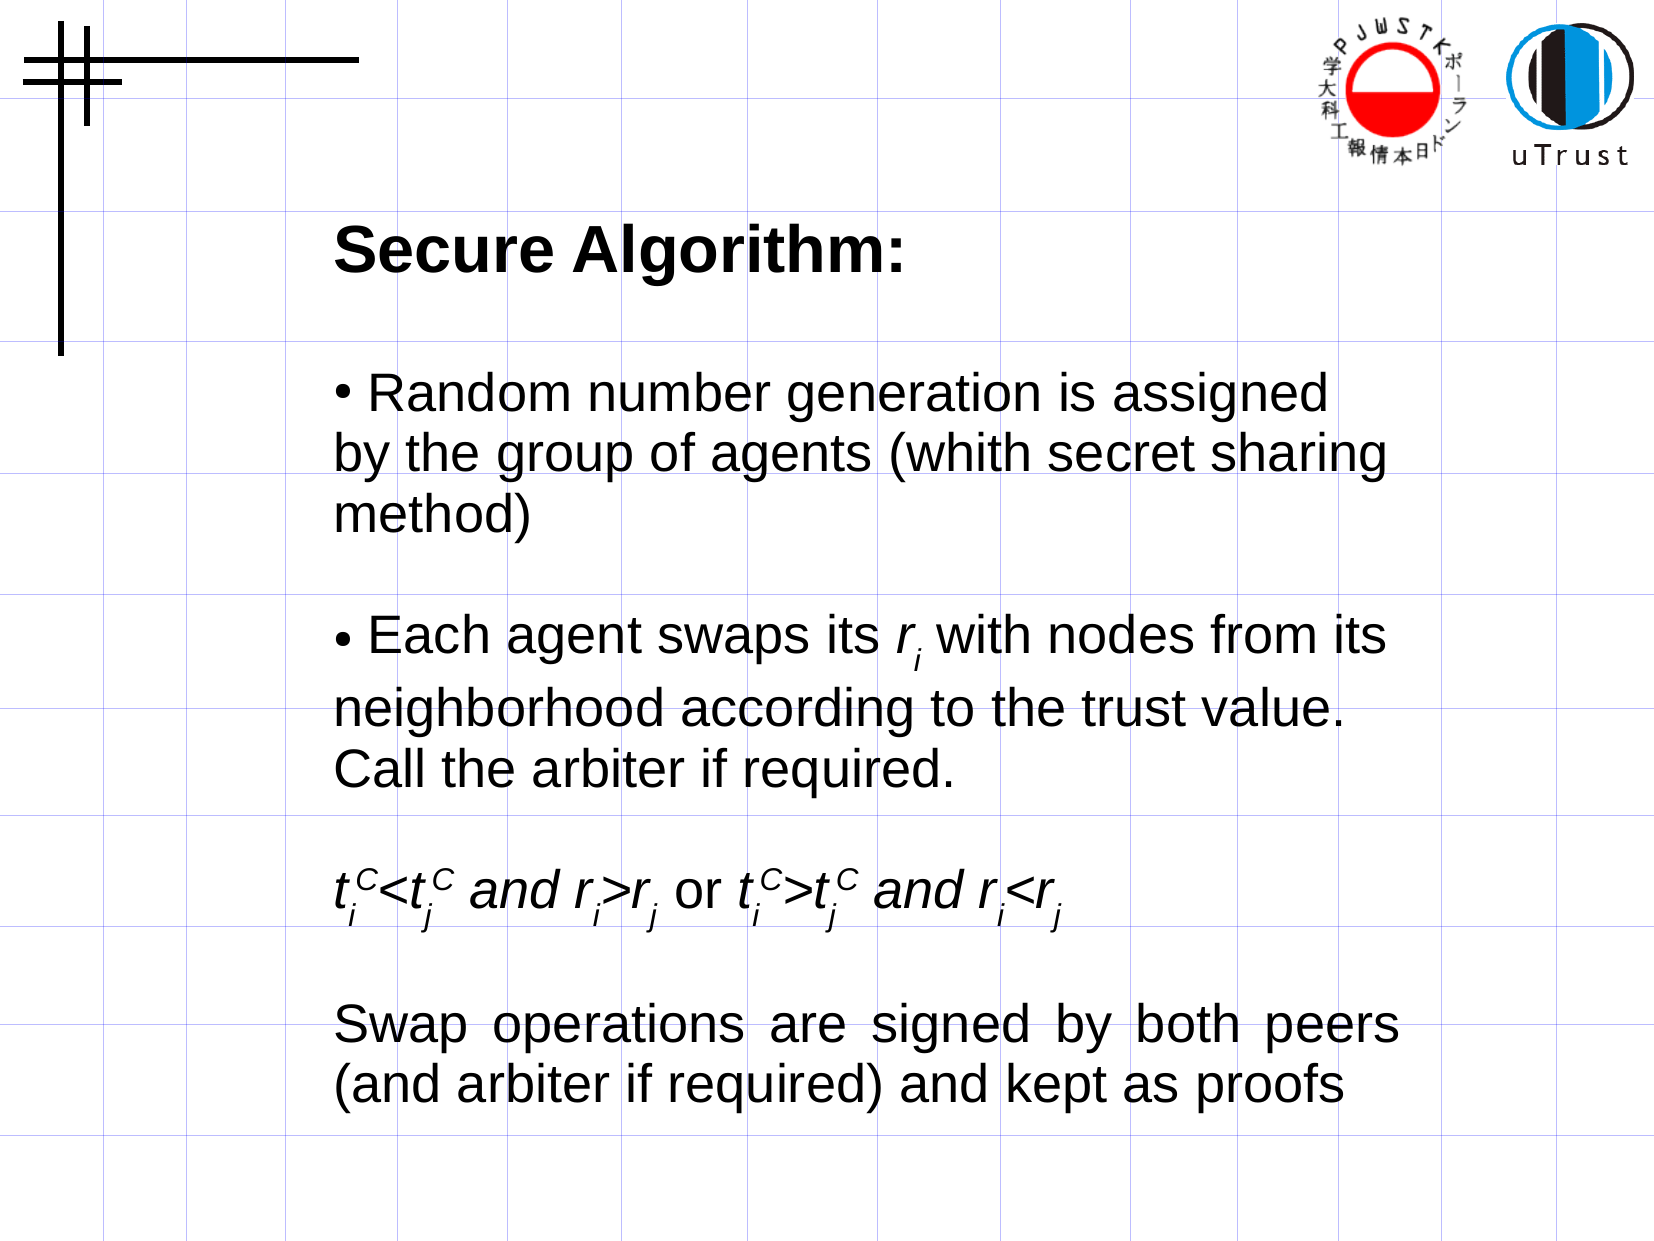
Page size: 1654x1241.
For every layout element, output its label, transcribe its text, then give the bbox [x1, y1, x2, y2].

picture [1304, 0, 1479, 178]
text_box Secure Algorithm: Random number generation is assigned by the group of agents (whith secret sharing method) Each agent swaps its ri with nodes from its neighborhood according to the trust value. Call the arbiter if required. tiC<tjC and ri>rj or tiC>tjC and ri<rj Swap operations are signed by both peers (and arbiter if required) and kept as proofs [318, 205, 1418, 1182]
picture [1512, 30, 1565, 125]
picture [1506, 23, 1634, 165]
